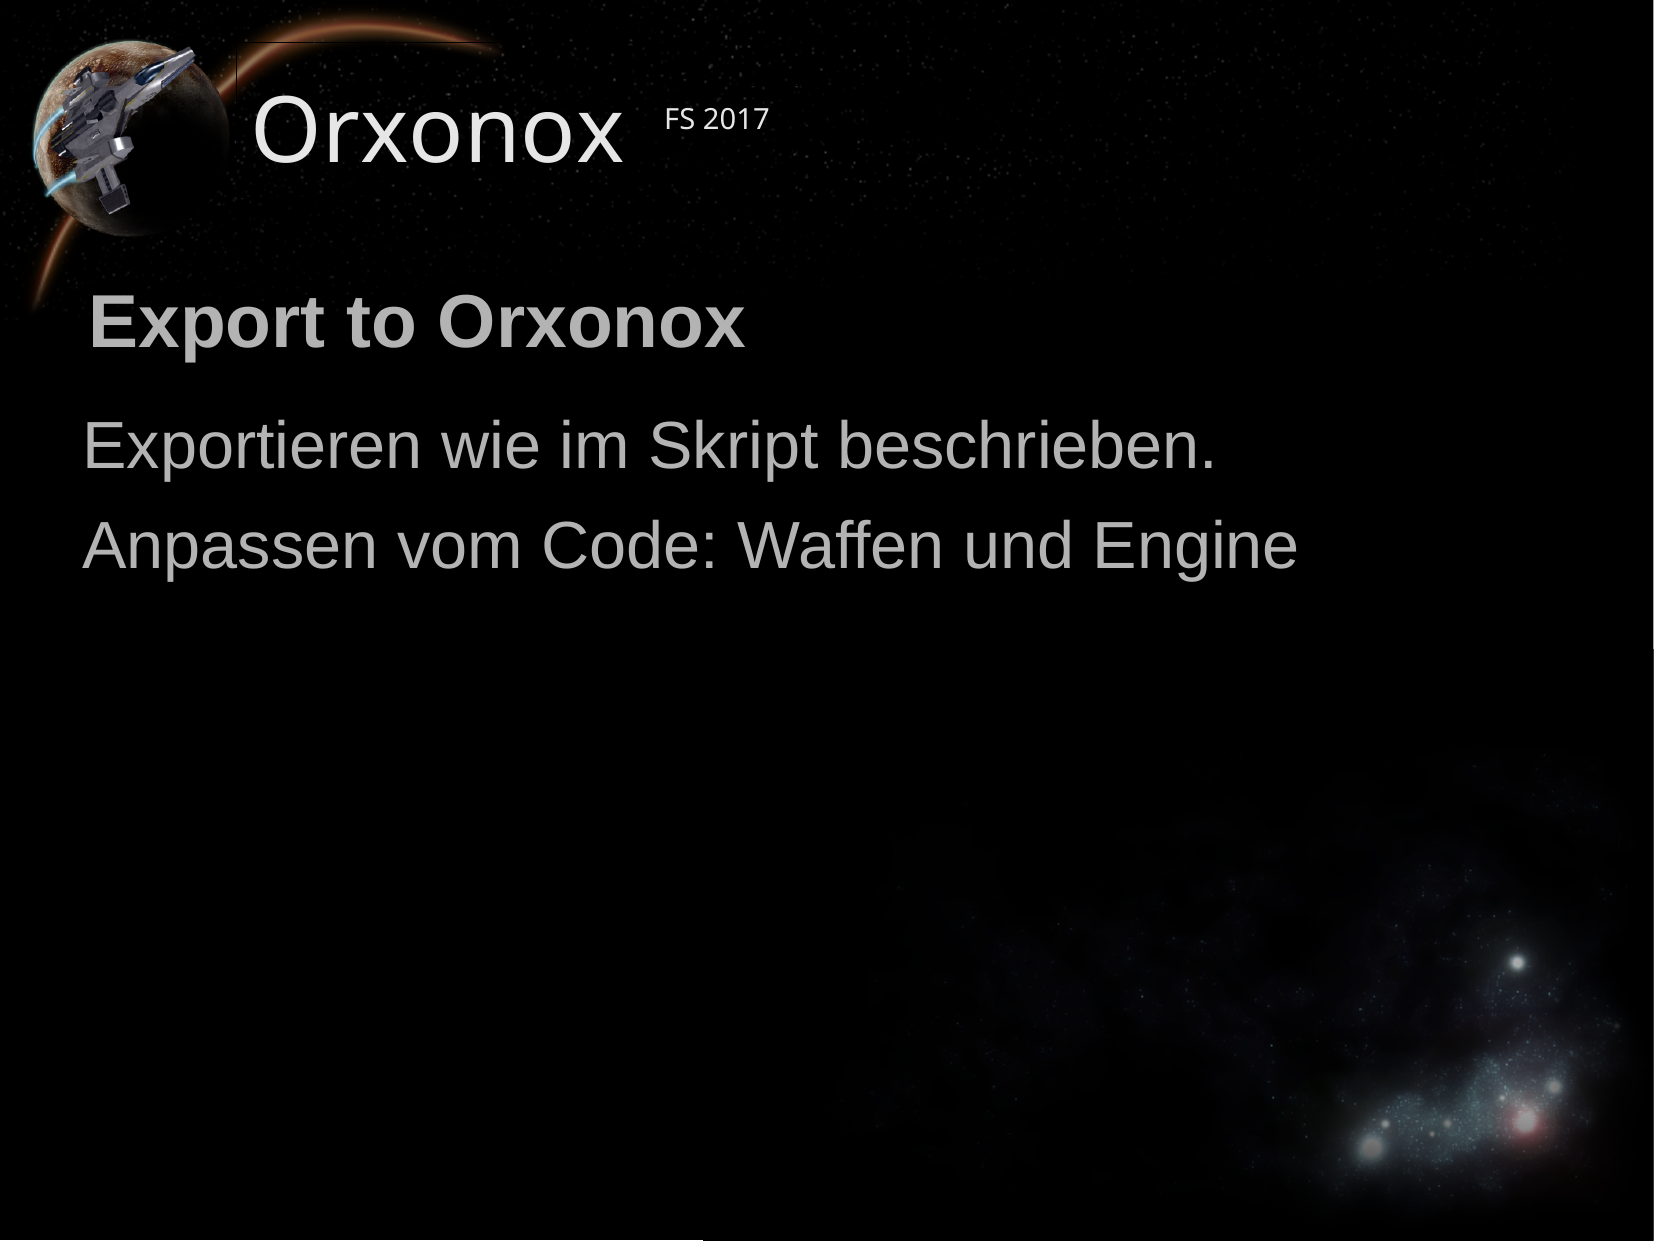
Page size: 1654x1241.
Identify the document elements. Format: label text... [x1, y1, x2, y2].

title Export to Orxonox [88, 265, 1577, 384]
picture [703, 649, 1654, 1241]
picture [0, 0, 1607, 443]
list Exportieren wie im Skript beschrieben. Anpassen vom Code: Waffen und Engine [82, 413, 1571, 1133]
